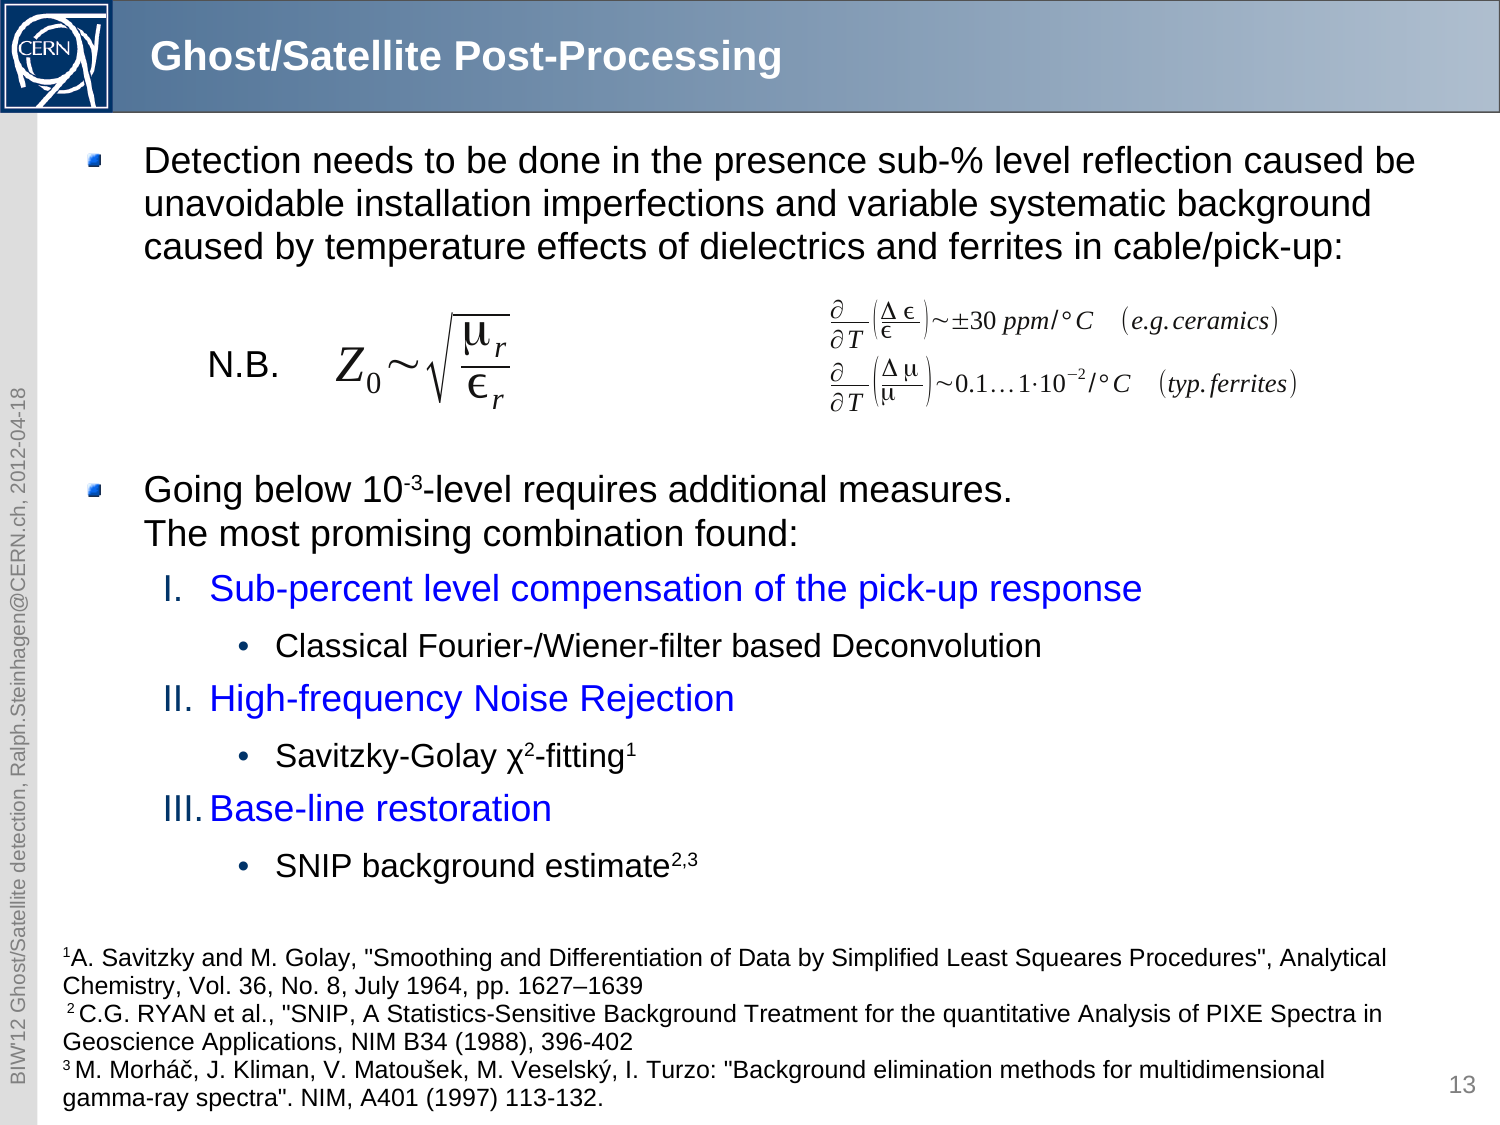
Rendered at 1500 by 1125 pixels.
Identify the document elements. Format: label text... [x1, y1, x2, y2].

text_box 1A. Savitzky and M. Golay, "Smoothing and Differentiation of Data by Simplified Least Squeares Procedures", Analytical Chemistry, Vol. 36, No. 8, July 1964, pp. 1627–1639 2 C.G. RYAN et al., "SNIP, A Statistics-Sensitive Background Treatment for the quantitative Analysis of PIXE Spectra in Geoscience Applications, NIM B34 (1988), 396-402 3 M. Morháč, J. Kliman, V. Matoušek, M. Veselský, I. Turzo: "Background elimination methods for multidimensional gamma-ray spectra". NIM, A401 (1997) 113-132. [48, 936, 1430, 1119]
title Ghost/Satellite Post-Processing [150, 0, 1201, 113]
chart [823, 273, 1305, 417]
list Detection needs to be done in the presence sub-% level reflection caused be unavoidable installation imperfections and variable systematic background caused by temperature effects of dielectrics and ferrites in cable/pick-up: Going below 10-3-level requires additional measures. The most promising combination found: Sub-percent level compensation of the pick-up response Classical Fourier-/Wiener-filter based Deconvolution High-frequency Noise Rejection Savitzky-Golay χ2-fitting1 Base-line restoration SNIP background estimate2,3 [87, 137, 1438, 1030]
chart [319, 311, 524, 417]
picture [0, 0, 113, 113]
text_box N.B. [192, 336, 296, 394]
